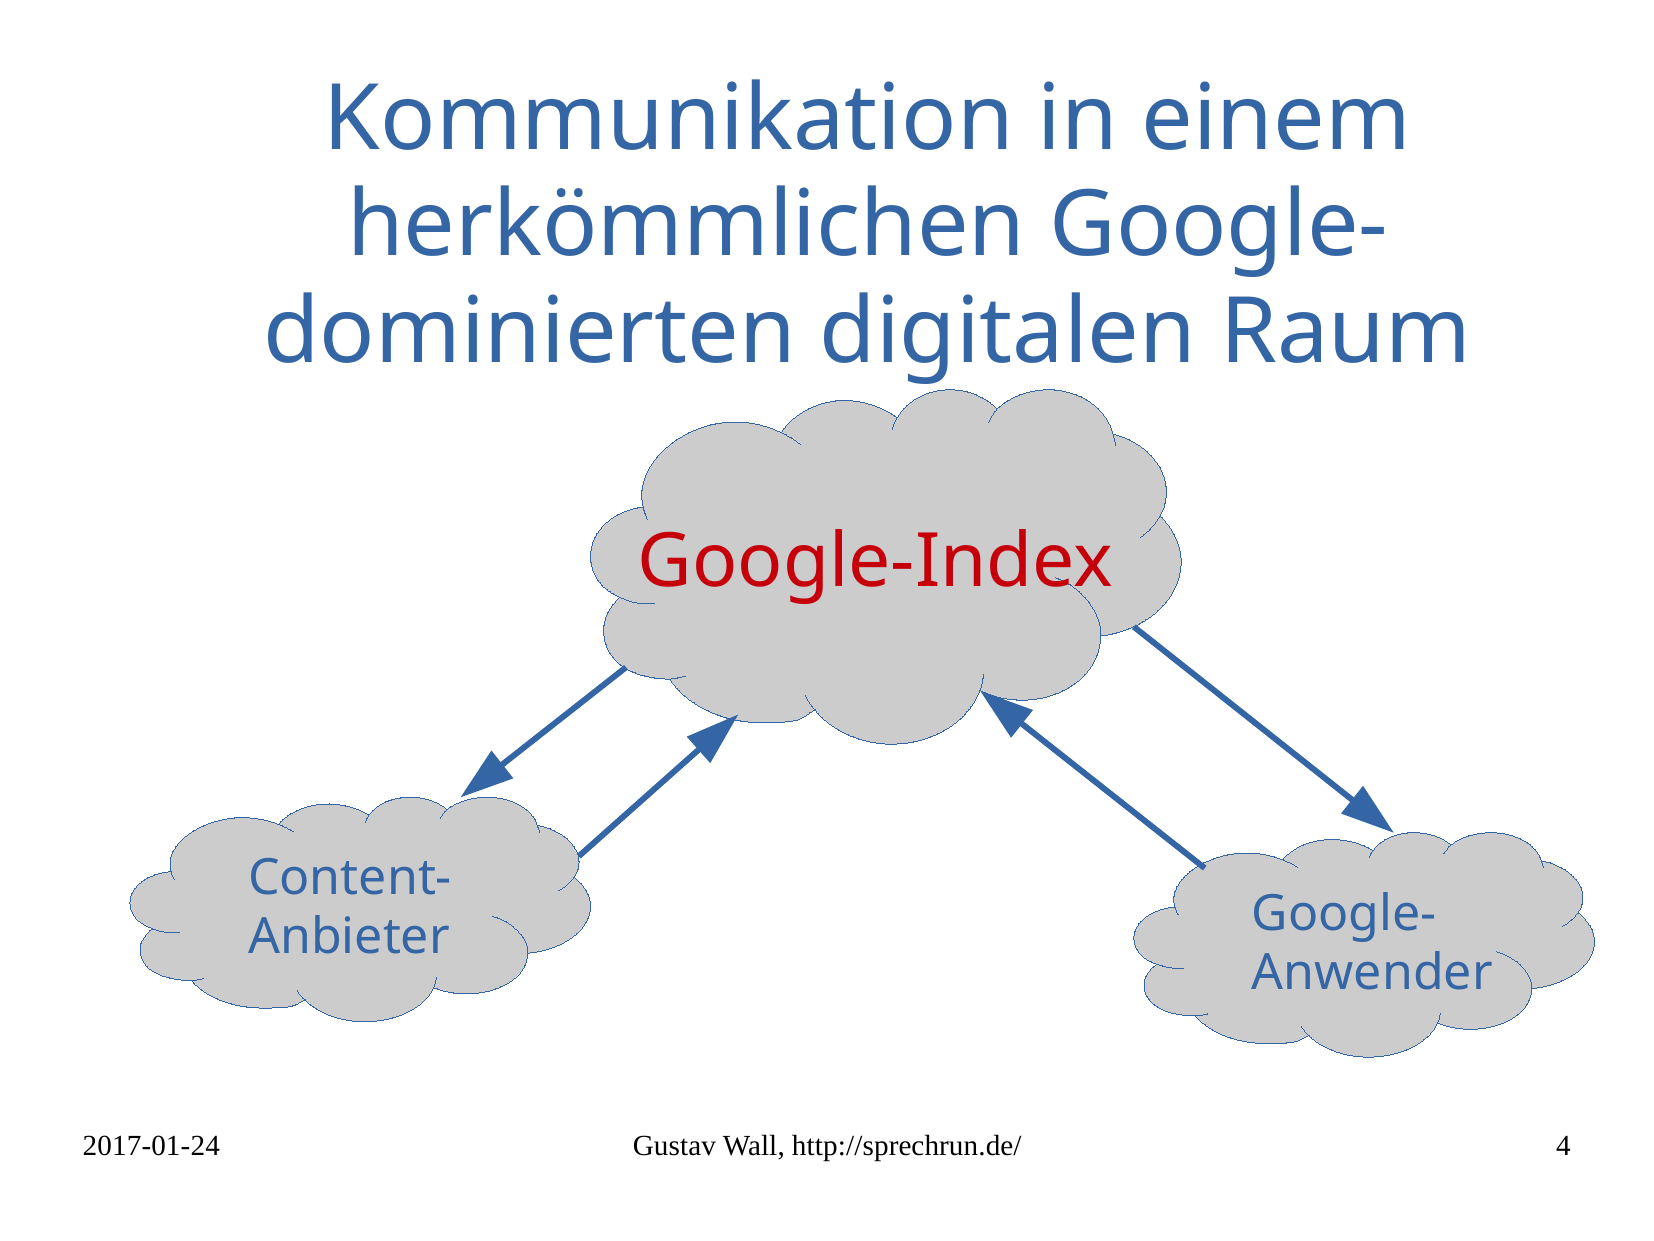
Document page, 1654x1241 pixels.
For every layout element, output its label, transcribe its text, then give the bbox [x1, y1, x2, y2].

list Google-Index [637, 519, 1188, 638]
list Google-Anwender [1251, 885, 1536, 1152]
list Content-Anbieter [248, 850, 497, 1058]
text_box [1133, 832, 1595, 1043]
text_box [129, 797, 591, 1008]
title Kommunikation in einem herkömmlichen Google-dominierten digitalen Raum [82, 70, 1654, 390]
text_box [590, 390, 1167, 745]
